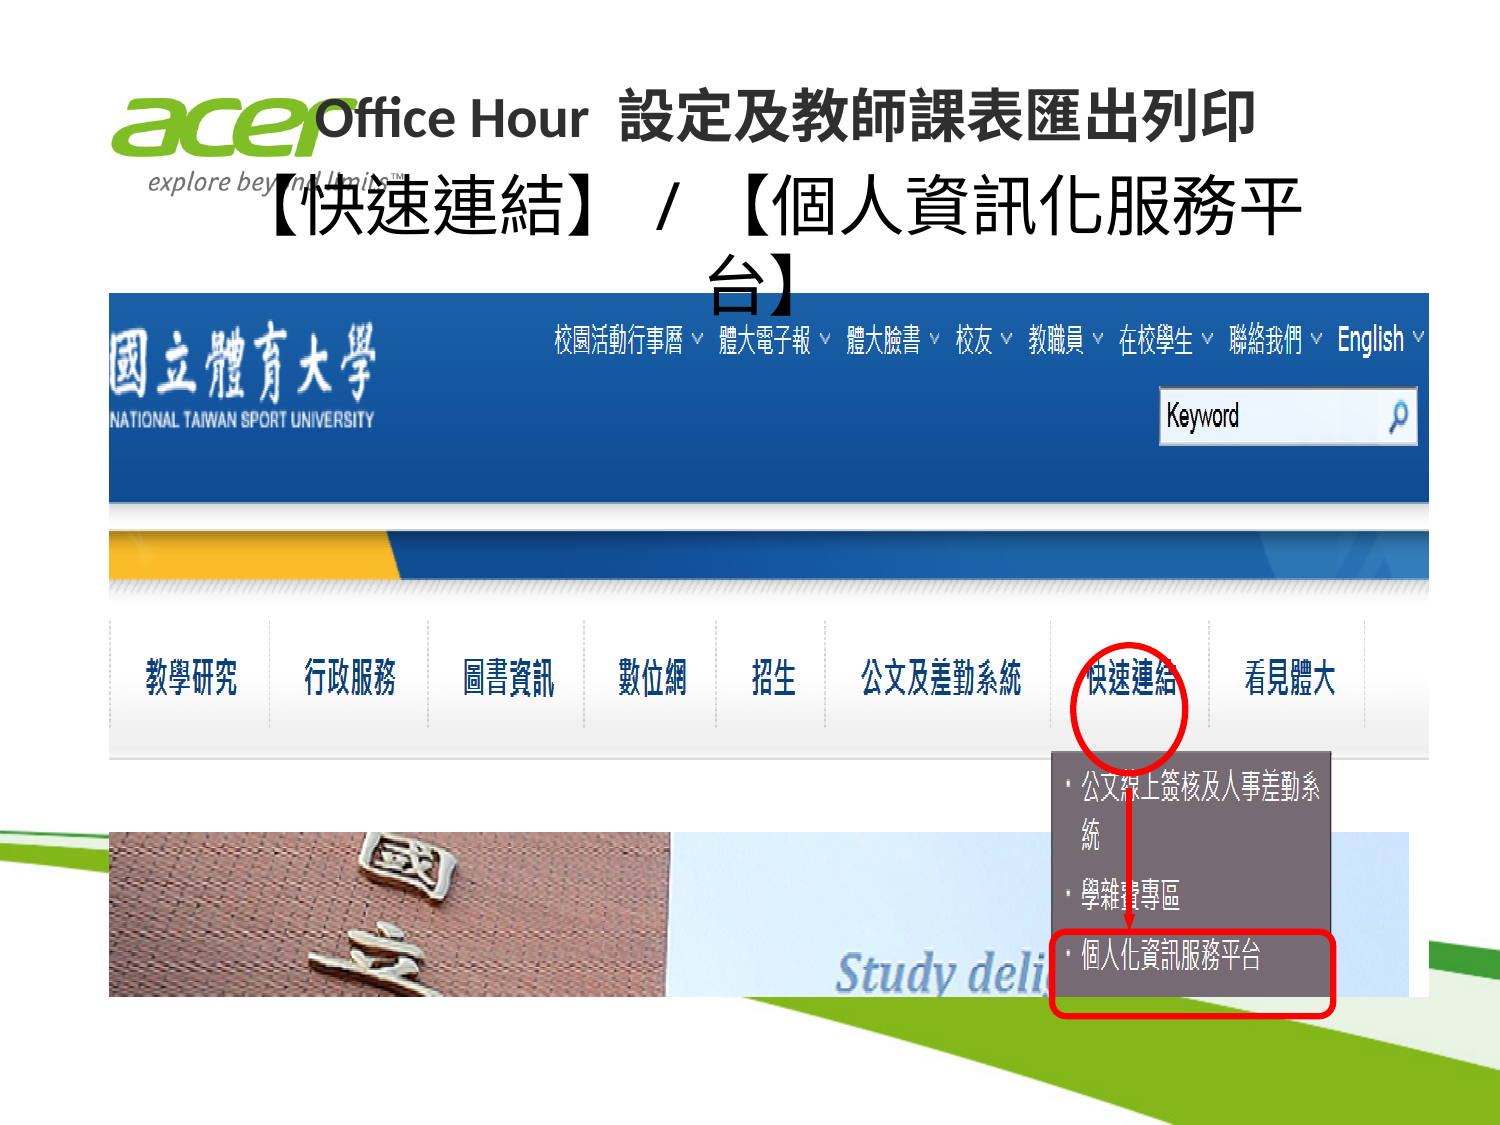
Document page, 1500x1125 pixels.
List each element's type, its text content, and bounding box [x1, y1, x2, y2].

picture [719, 294, 751, 307]
picture [109, 293, 1429, 997]
text_box 【快速連結】/【個人資訊化服務平台】 [152, 156, 1386, 294]
picture [1056, 935, 1330, 997]
title Office Hour 設定及教師課表匯出列印 [169, 53, 1403, 157]
